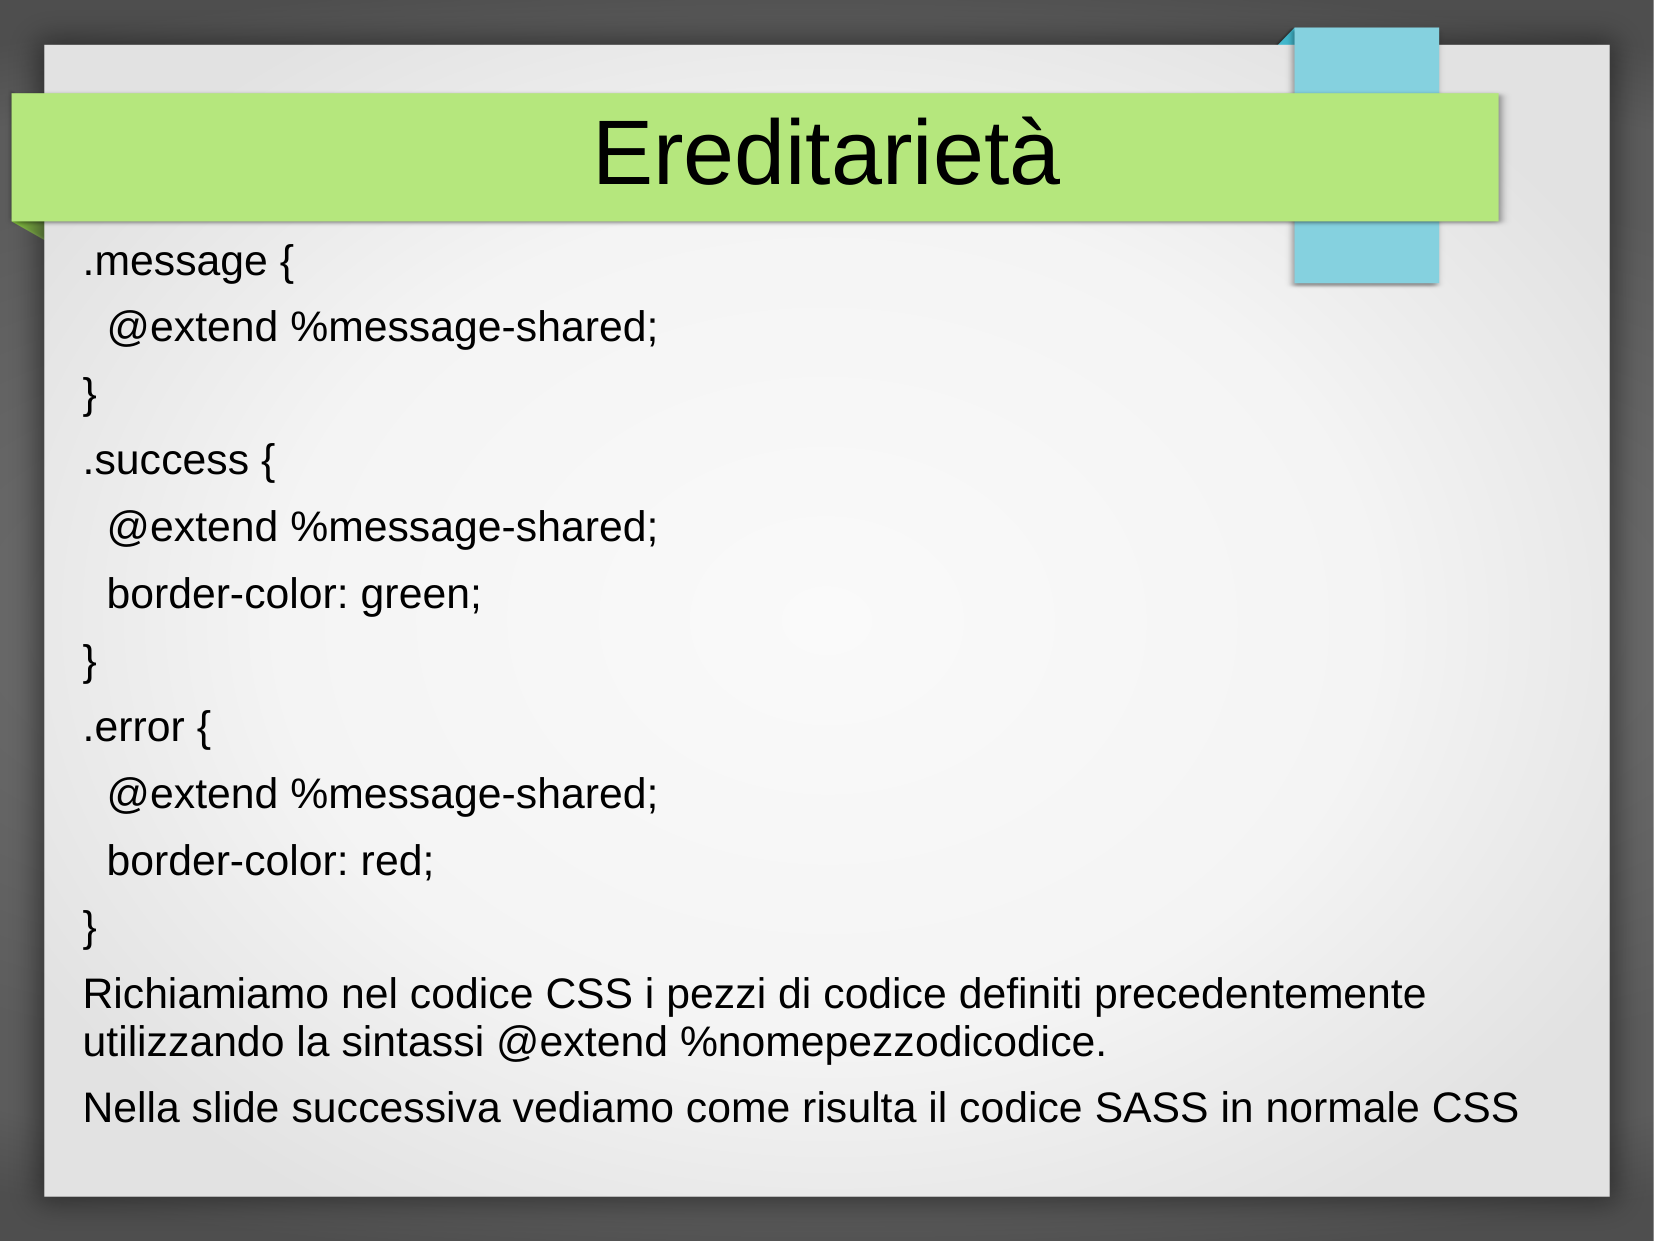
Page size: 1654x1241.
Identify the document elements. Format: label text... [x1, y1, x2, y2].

title Ereditarietà [82, 49, 1571, 236]
list .message { @extend %message-shared; } .success { @extend %message-shared; border-color: green; } .error { @extend %message-shared; border-color: red; } Richiamiamo nel codice CSS i pezzi di codice definiti precedentemente utilizzando la sintassi @extend %nomepezzodicodice. Nella slide successiva vediamo come risulta il codice SASS in normale CSS [82, 236, 1571, 1158]
picture [0, 0, 1654, 1241]
